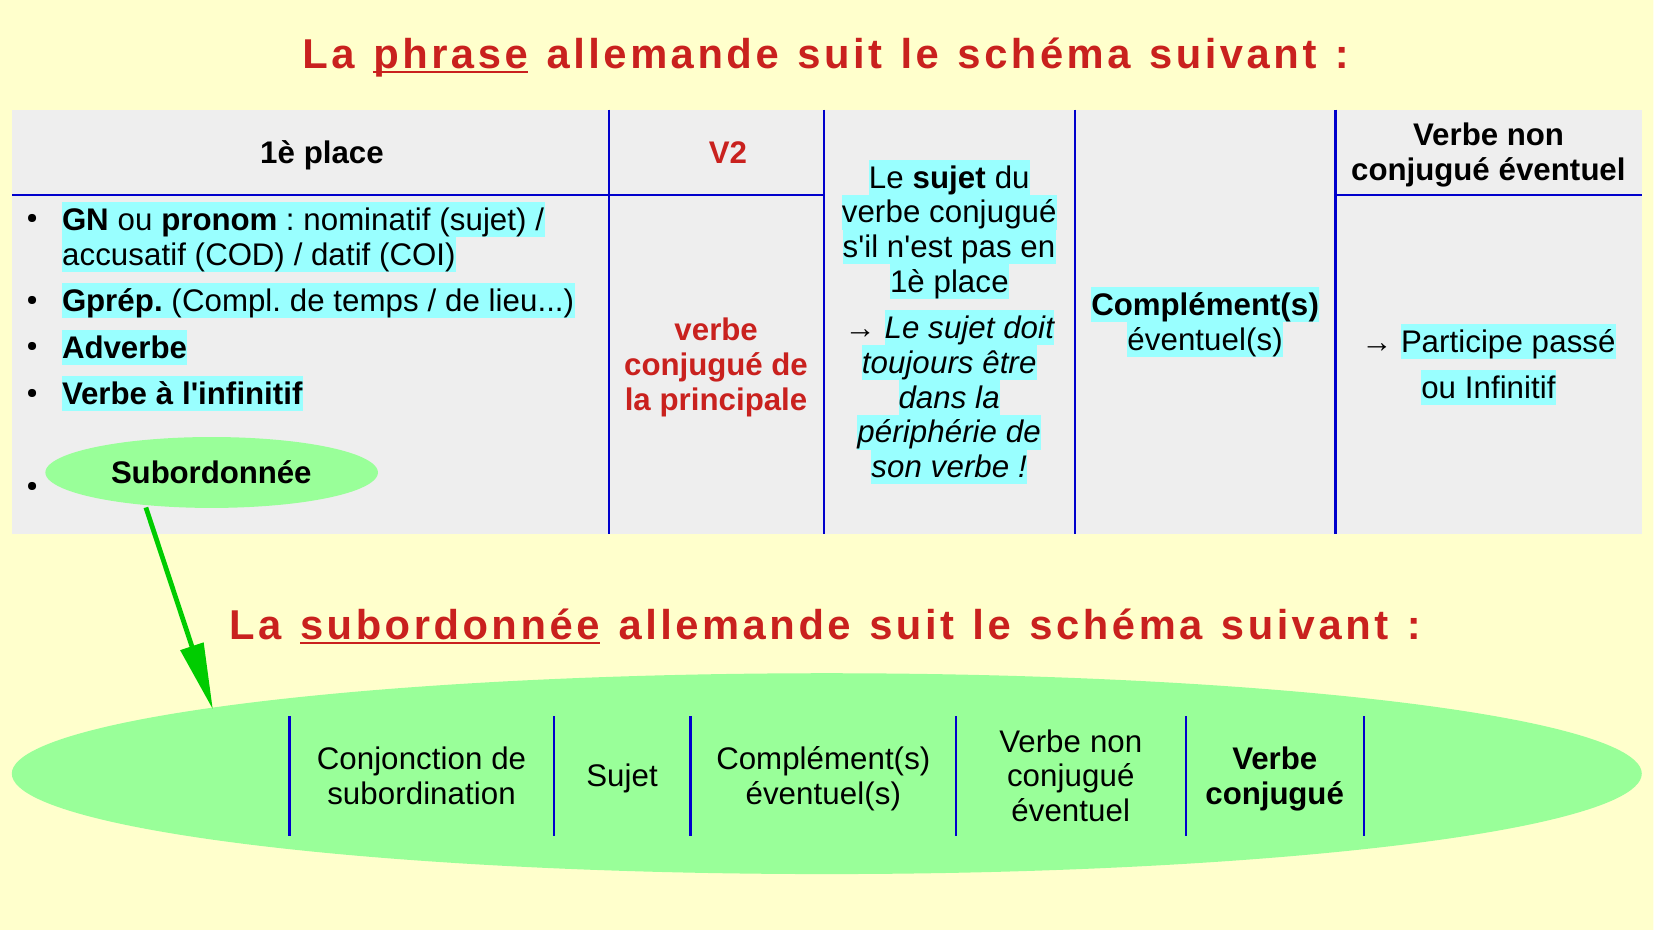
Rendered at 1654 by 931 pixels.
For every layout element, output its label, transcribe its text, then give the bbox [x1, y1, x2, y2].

table_cell GN ou pronom : nominatif (sujet) / accusatif (COD) / datif (COI) Gprép. (Compl. de temps / de lieu...) Adverbe Verbe à l'infinitif [12, 196, 608, 534]
text_box La subordonnée allemande suit le schéma suivant : [214, 589, 1443, 661]
text_box [11, 673, 1642, 875]
table_header V2 [610, 110, 823, 194]
table_header Verbe conjugué [1187, 716, 1363, 836]
table_header Verbe non conjugué éventuel [1337, 110, 1642, 194]
table_header Verbe non conjugué éventuel [957, 716, 1185, 836]
table_header Sujet [555, 716, 689, 836]
text_box Subordonnée [45, 437, 378, 508]
text_box La phrase allemande suit le schéma suivant : [287, 23, 1366, 85]
table_header Conjonction de subordination [291, 716, 553, 836]
table_header Complément(s) éventuel(s) [1076, 110, 1334, 534]
table_header Complément(s) éventuel(s) [692, 716, 955, 836]
table_cell → Participe passé ou Infinitif [1337, 196, 1642, 534]
table_header 1è place [12, 110, 608, 194]
table_cell verbe conjugué de la principale [610, 196, 823, 534]
table_header Le sujet du verbe conjugué s'il n'est pas en 1è place → Le sujet doit toujours être dans la périphérie de son verbe ! [825, 110, 1074, 534]
